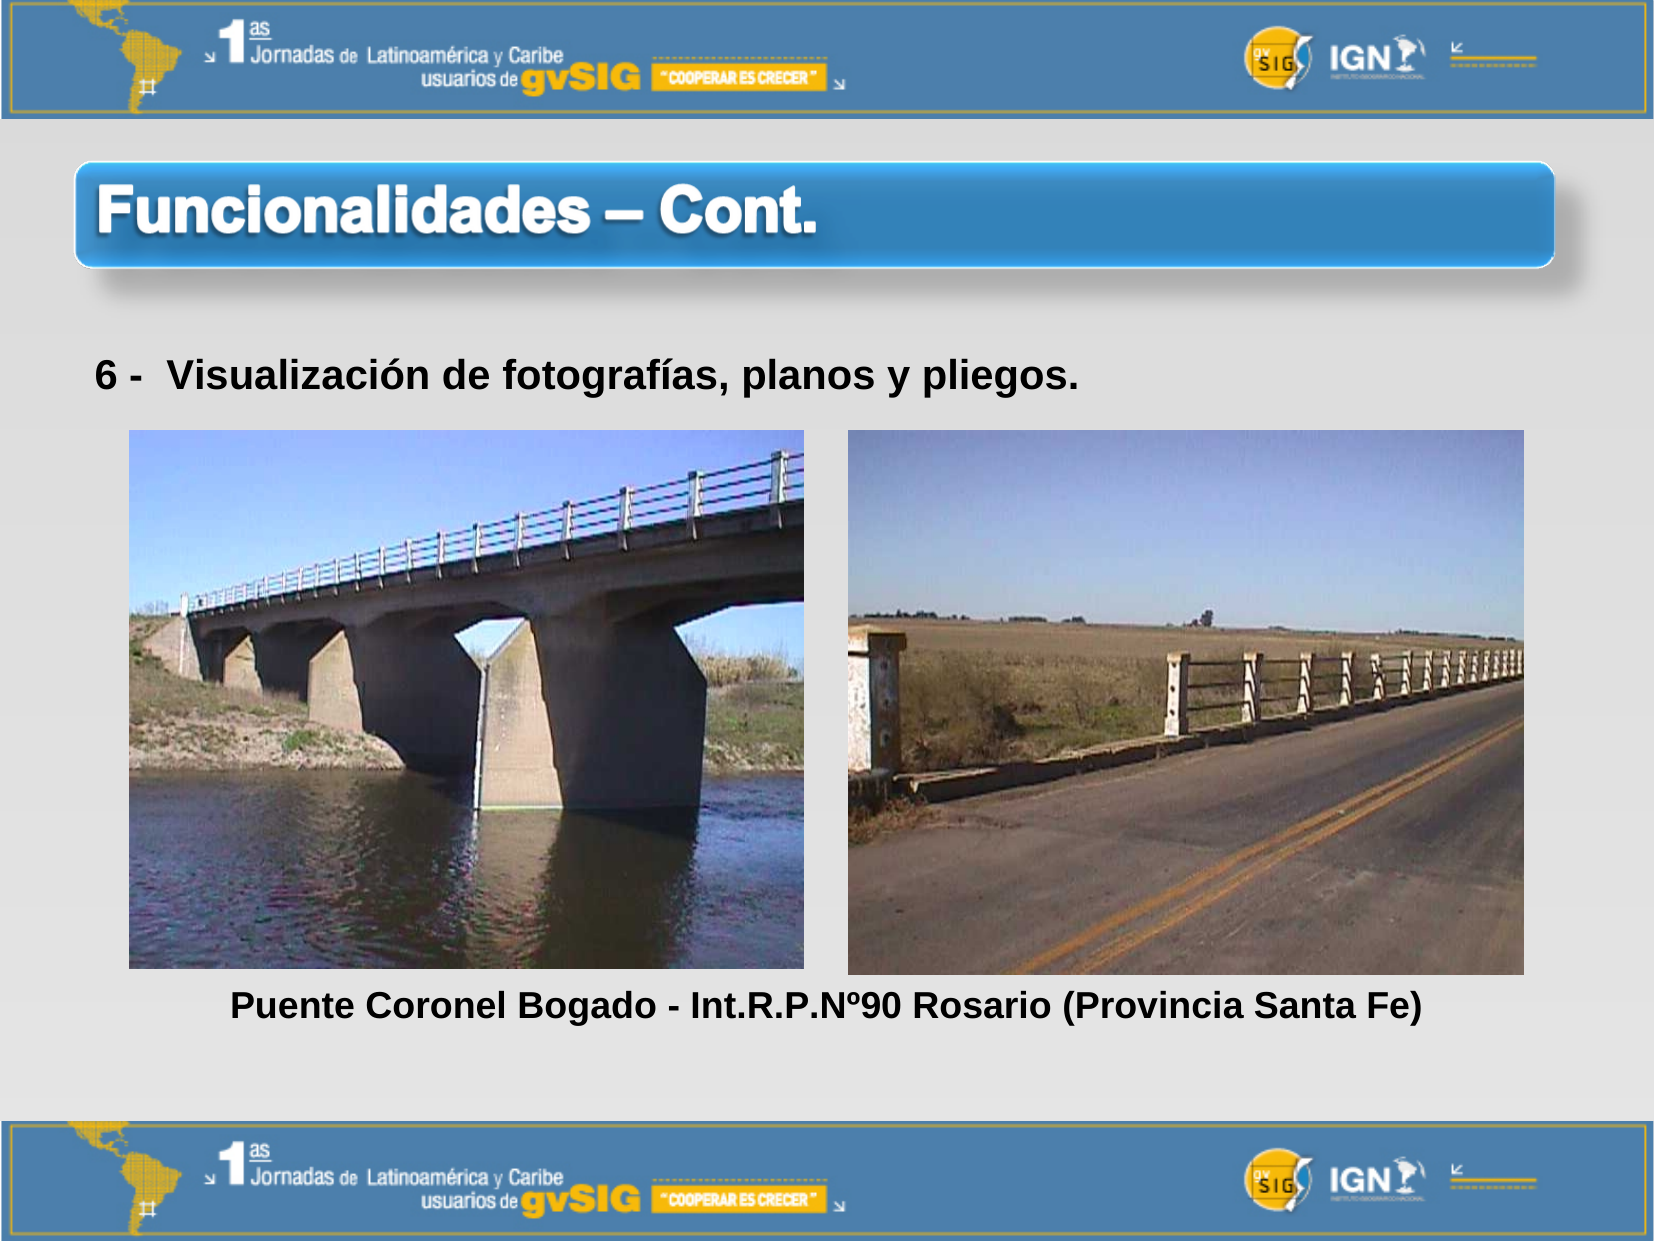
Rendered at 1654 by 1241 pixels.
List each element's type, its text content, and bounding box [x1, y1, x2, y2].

picture [129, 430, 804, 969]
picture [0, 1121, 1654, 1241]
picture [42, 141, 1615, 329]
picture [848, 430, 1524, 975]
list 6 - Visualización de fotografías, planos y pliegos. Puente Coronel Bogado - Int.R.P.Nº90 Rosario (Provincia Santa Fe) [94, 360, 1560, 1070]
picture [0, 0, 1654, 119]
